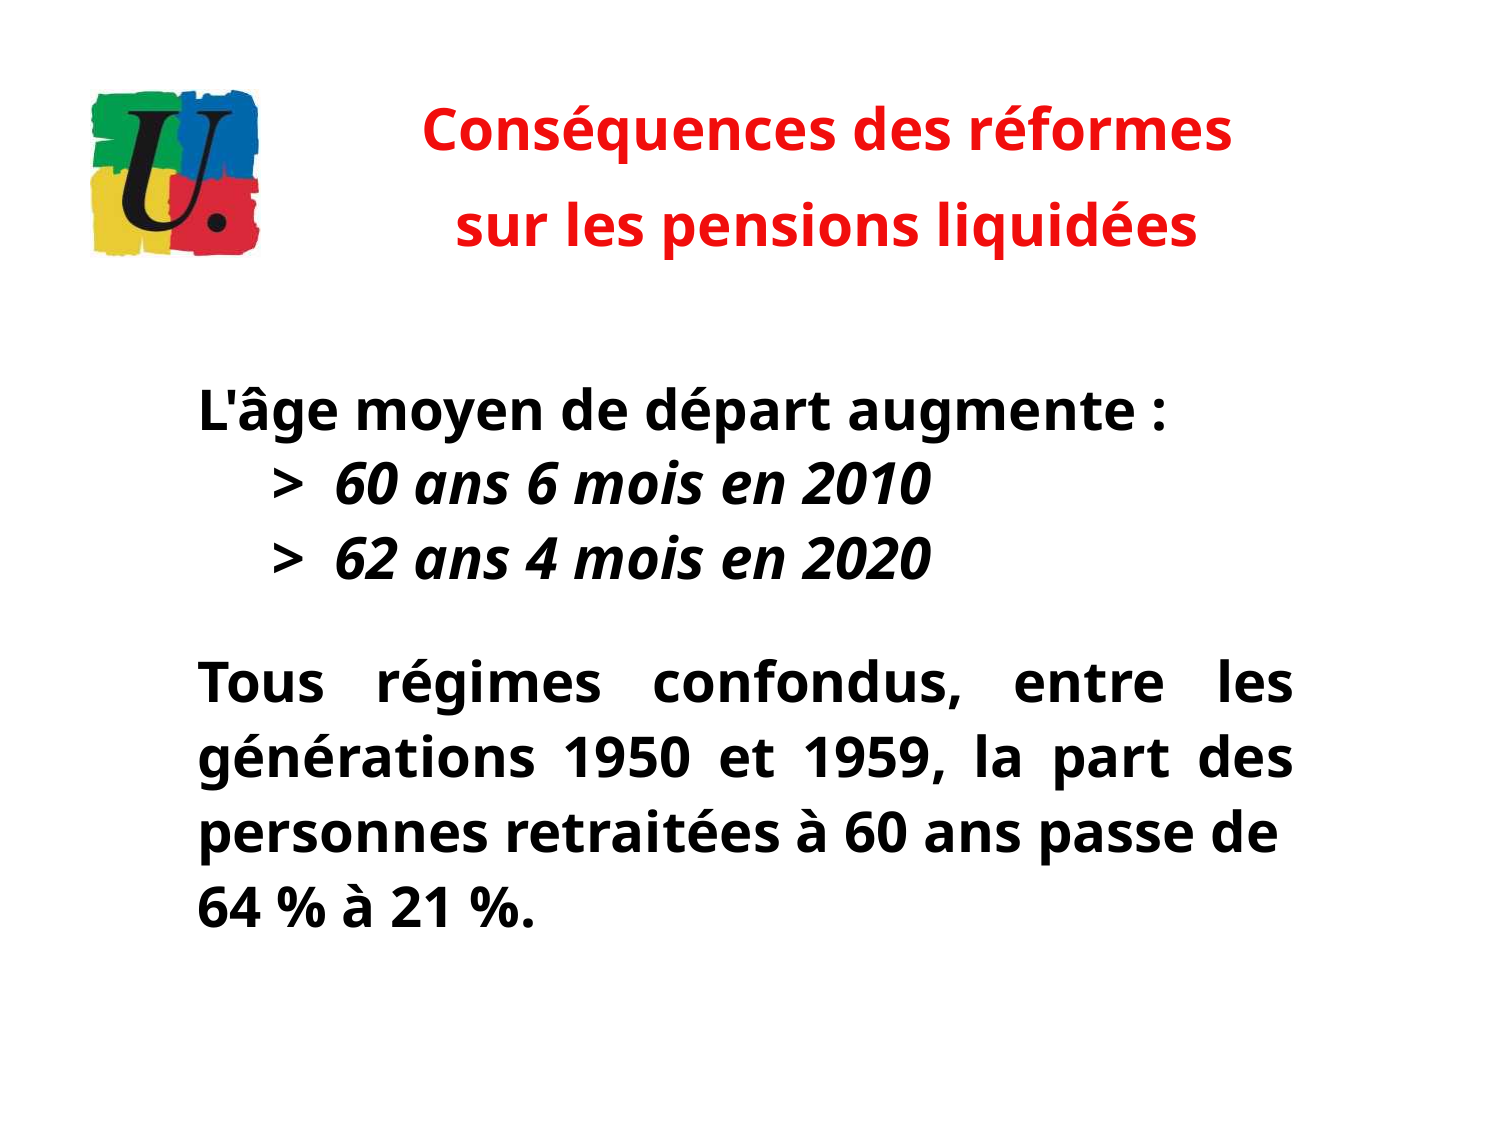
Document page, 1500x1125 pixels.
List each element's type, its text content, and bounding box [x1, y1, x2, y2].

picture [90, 89, 261, 258]
text_box L'âge moyen de départ augmente : > 60 ans 6 mois en 2010 > 62 ans 4 mois en 2020 Tous régimes confondus, entre les générations 1950 et 1959, la part des personnes retraitées à 60 ans passe de 64 % à 21 %. [197, 367, 1408, 940]
text_box Conséquences des réformes sur les pensions liquidées [410, 67, 1245, 234]
